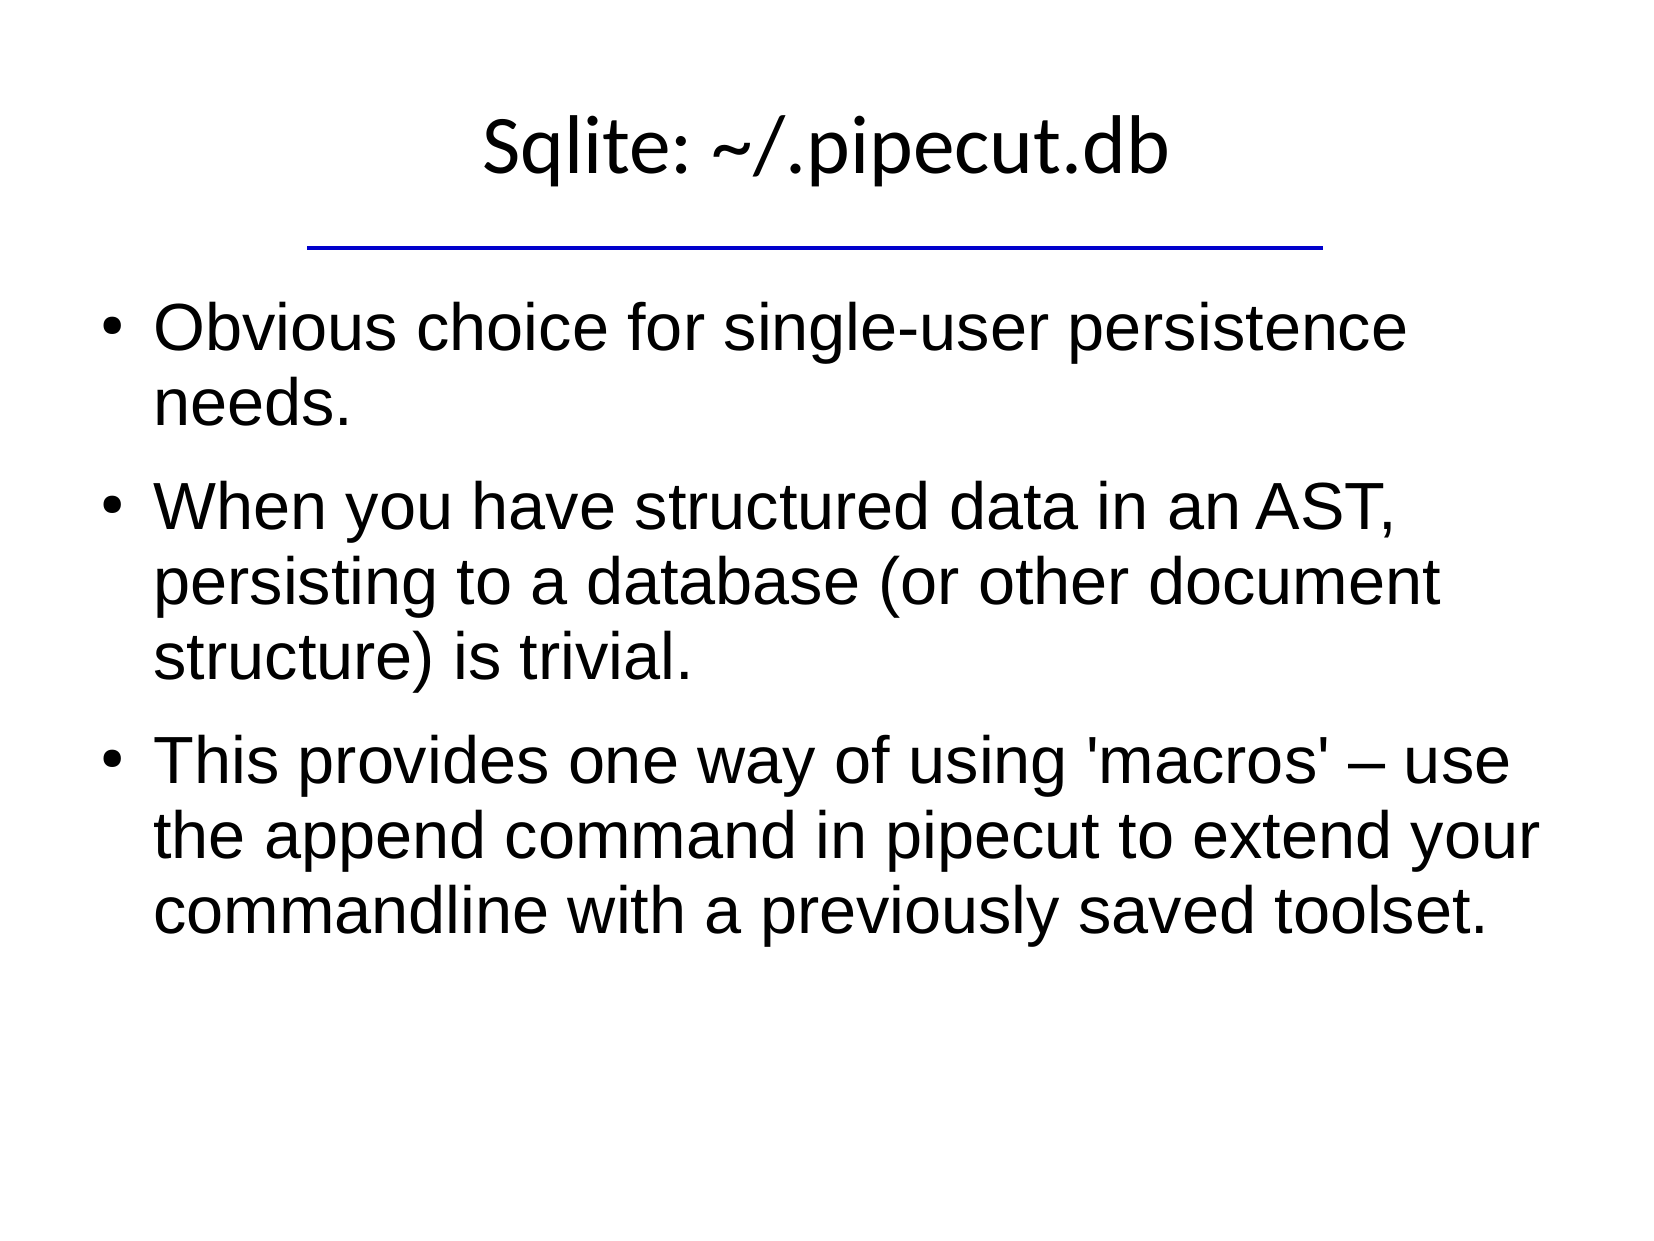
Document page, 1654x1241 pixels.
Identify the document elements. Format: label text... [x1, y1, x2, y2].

list Obvious choice for single-user persistence needs. When you have structured data in an AST, persisting to a database (or other document structure) is trivial. This provides one way of using 'macros' – use the append command in pipecut to extend your commandline with a previously saved toolset. [82, 290, 1571, 1010]
title Sqlite: ~/.pipecut.db [82, 49, 1571, 257]
